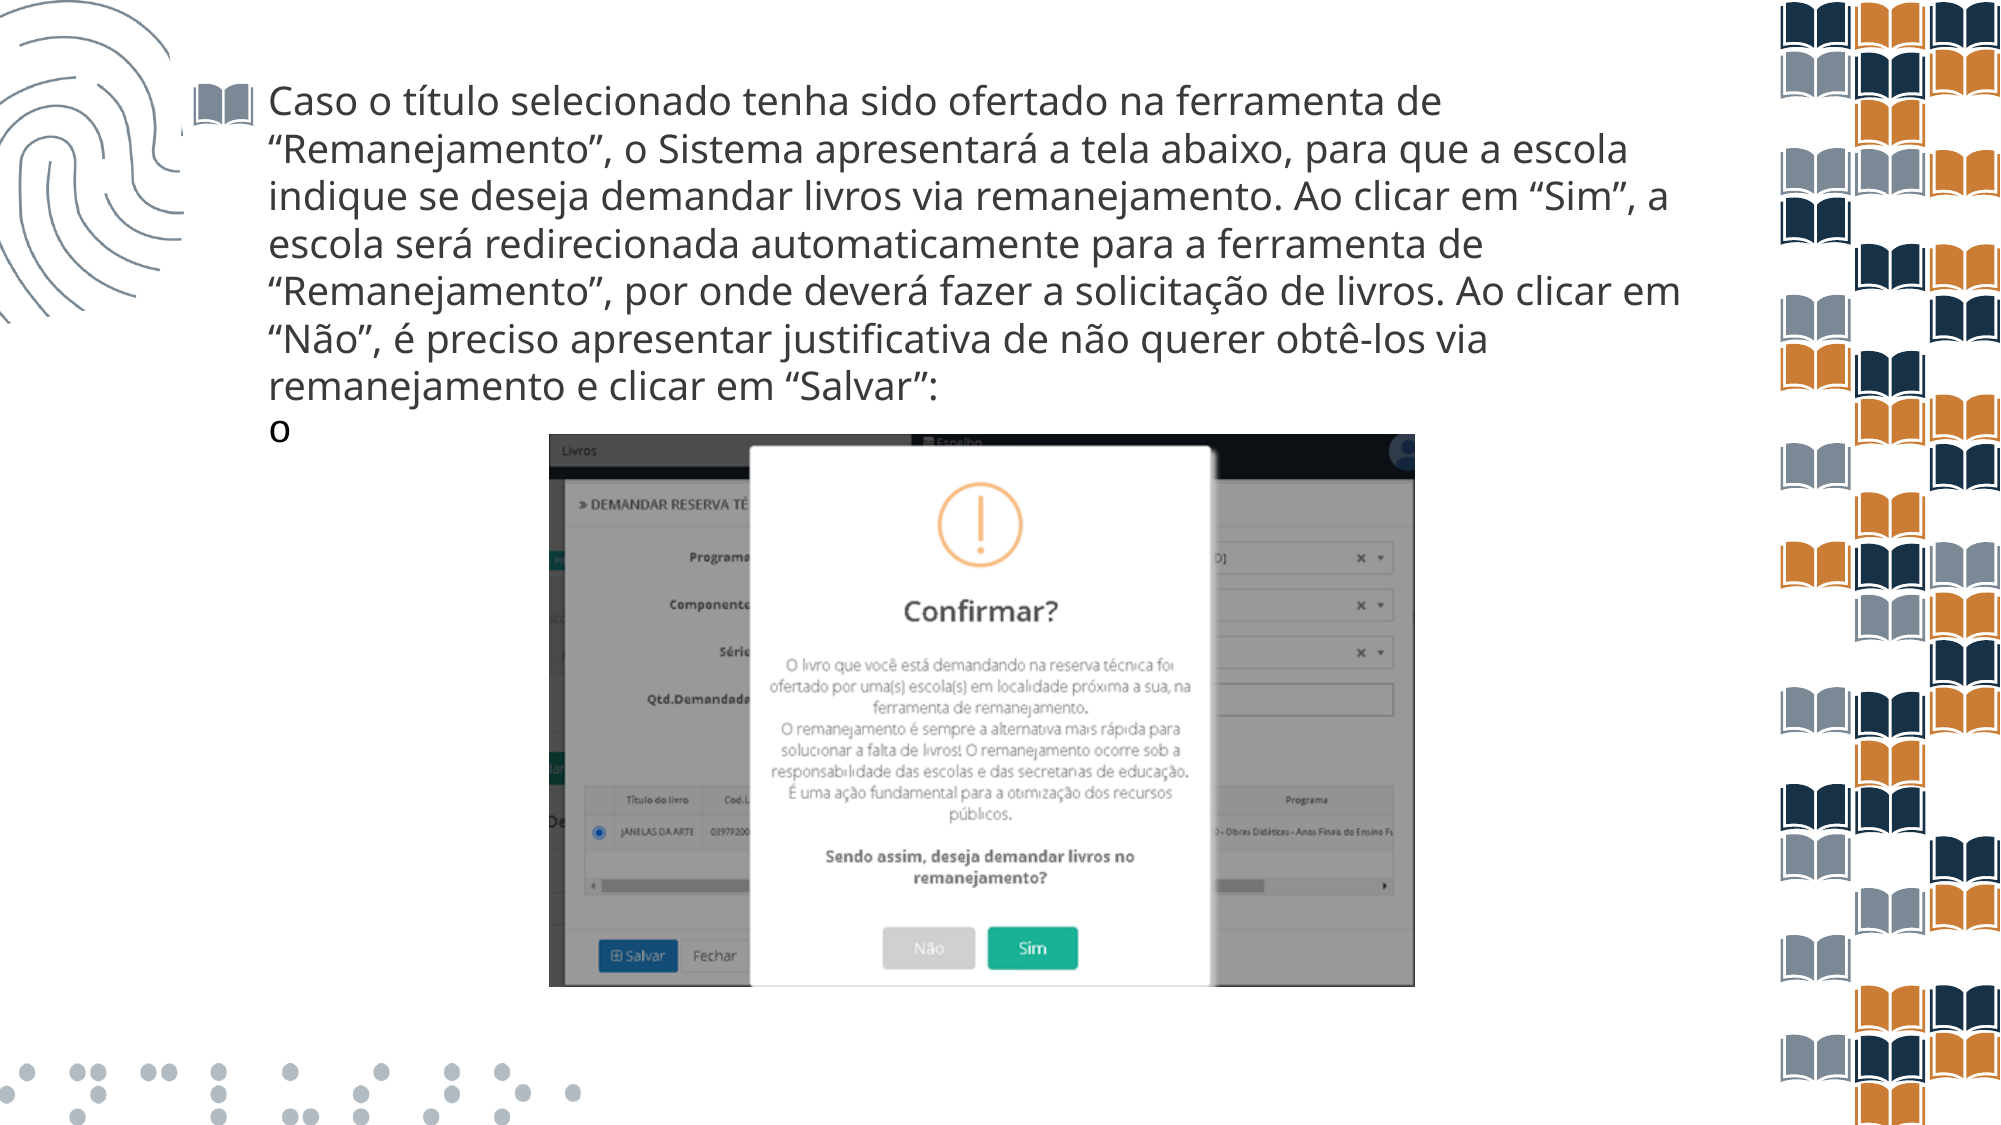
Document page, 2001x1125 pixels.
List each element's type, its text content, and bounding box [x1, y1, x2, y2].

picture [549, 435, 1415, 987]
text_box [193, 81, 253, 126]
text_box [1780, 0, 1851, 99]
text_box [1855, 885, 1926, 936]
text_box [1855, 592, 1926, 643]
text_box [1929, 983, 2000, 1081]
text_box [1929, 392, 2000, 492]
text_box [1929, 147, 2000, 198]
text_box [1782, 145, 1851, 245]
text_box [1929, 0, 2000, 97]
text_box [1780, 440, 1851, 491]
text_box [1929, 539, 2000, 735]
text_box [1929, 293, 2000, 343]
text_box [1780, 539, 1851, 589]
text_box [0, 0, 210, 326]
text_box [1780, 684, 1851, 735]
text_box [1782, 292, 1851, 392]
text_box [1855, 541, 1926, 591]
text_box [0, 1063, 581, 1125]
text_box [1780, 781, 1851, 882]
text_box [1855, 241, 1926, 292]
text_box [1929, 834, 2000, 932]
text_box Caso o título selecionado tenha sido ofertado na ferramenta de “Remanejamento”, o Sistema apresentará a tela abaixo, para que a escola indique se deseja demandar livros via remanejamento. Ao clicar em “Sim”, a escola será redirecionada automaticamente para a ferramenta de “Remanejamento”, por onde deverá fazer a solicitação de livros. Ao clicar em “Não”, é preciso apresentar justificativa de não querer obtê-los via remanejamento e clicar em “Salvar”: [253, 68, 1782, 468]
text_box [1855, 689, 1926, 835]
text_box [1855, 983, 1926, 1125]
text_box [1855, 348, 1926, 447]
text_box [1855, 0, 1926, 197]
text_box [1780, 932, 1851, 983]
text_box [1780, 1032, 1851, 1082]
text_box [1855, 490, 1926, 540]
text_box [1929, 242, 2000, 292]
